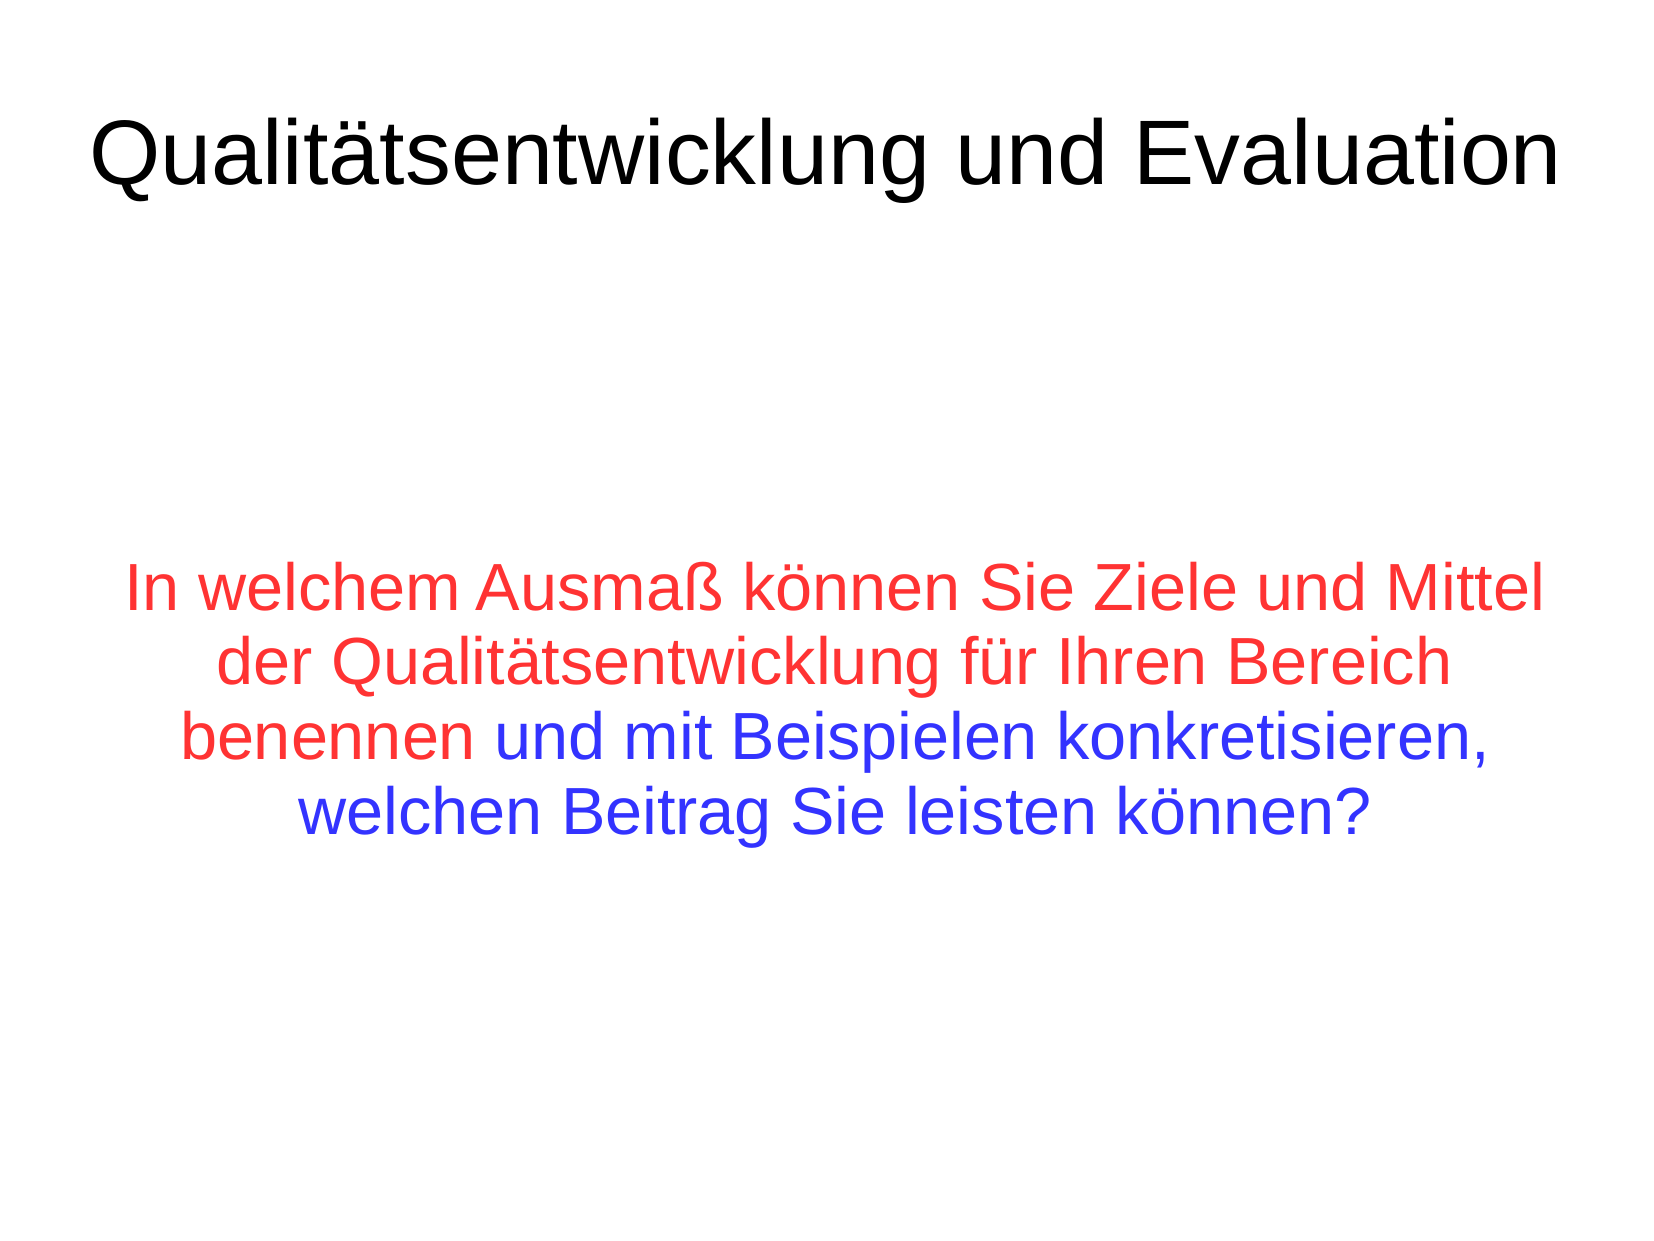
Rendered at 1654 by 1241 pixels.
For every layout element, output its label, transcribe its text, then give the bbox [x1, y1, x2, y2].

title Qualitätsentwicklung und Evaluation [82, 49, 1571, 257]
subtitle In welchem Ausmaß können Sie Ziele und Mittel der Qualitätsentwicklung für Ihren Bereich benennen und mit Beispielen konkretisieren, welchen Beitrag Sie leisten können? [91, 327, 1580, 1072]
